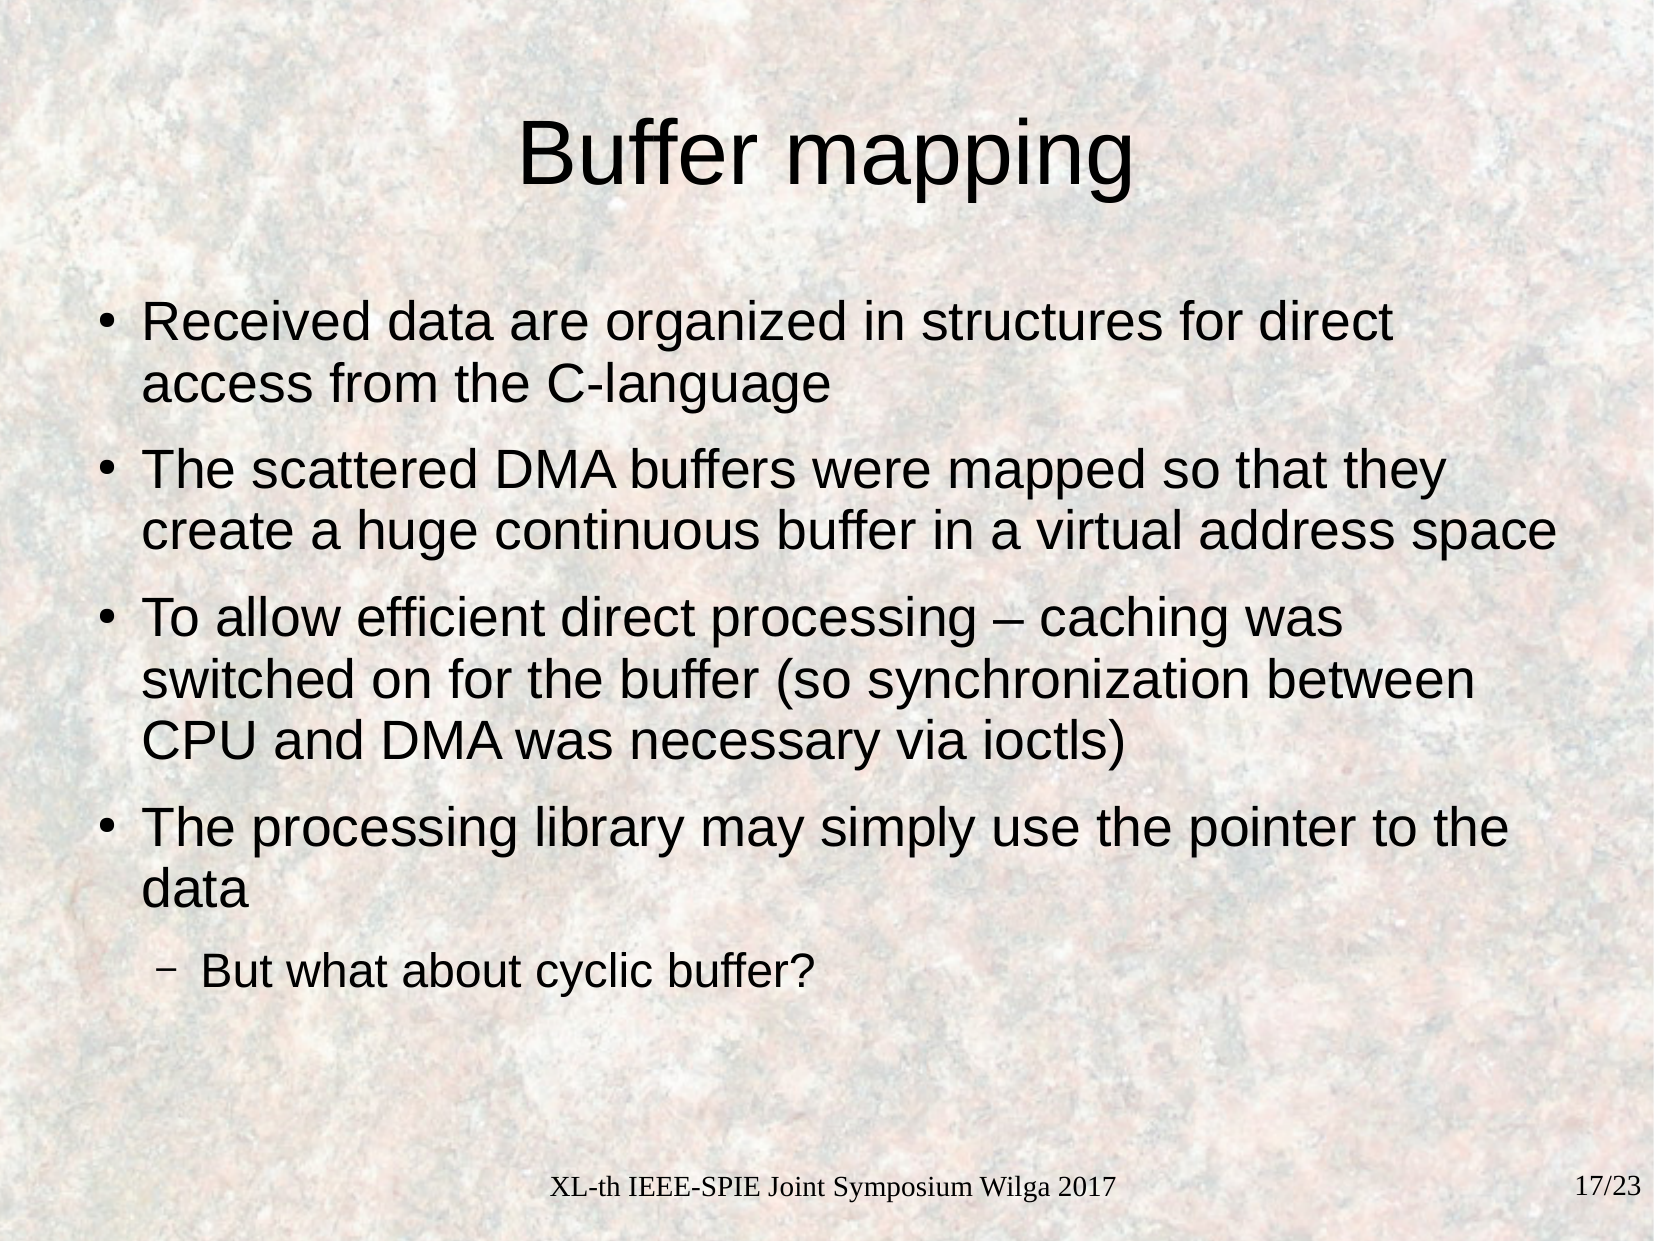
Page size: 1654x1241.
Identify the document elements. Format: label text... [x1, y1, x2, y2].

list Received data are organized in structures for direct access from the C-language The scattered DMA buffers were mapped so that they create a huge continuous buffer in a virtual address space To allow efficient direct processing – caching was switched on for the buffer (so synchronization between CPU and DMA was necessary via ioctls) The processing library may simply use the pointer to the data But what about cyclic buffer? [82, 290, 1571, 1010]
title Buffer mapping [82, 49, 1571, 257]
picture [0, 0, 1654, 1241]
